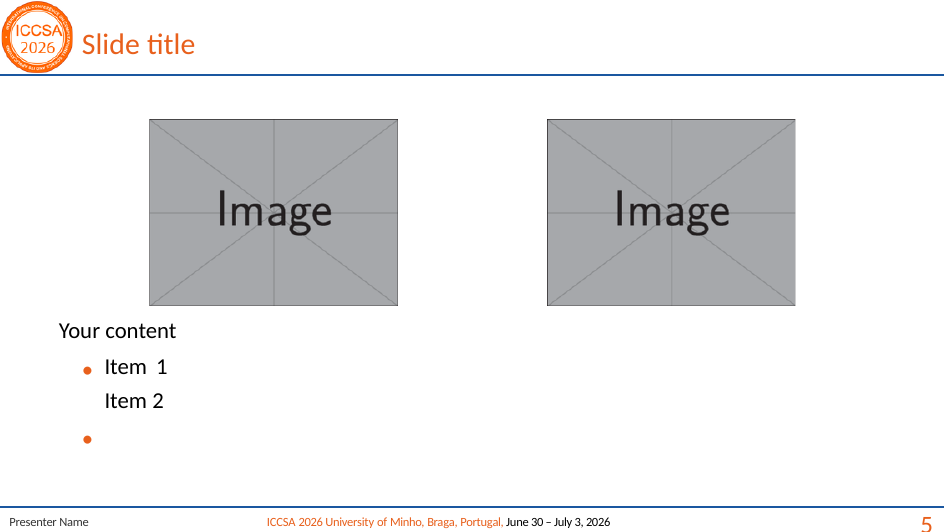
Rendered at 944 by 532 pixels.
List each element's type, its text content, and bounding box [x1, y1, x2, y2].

text_box • • [81, 347, 94, 419]
text_box [149, 119, 398, 306]
text_box [0, 498, 944, 516]
text_box ICCSA 2026 University of Minho, Braga, Portugal, June 30 – July 3, 2026 [266, 511, 687, 528]
text_box [547, 119, 796, 306]
text_box Presenter Name [9, 511, 235, 528]
text_box Slide title [81, 19, 216, 59]
text_box 5 [920, 503, 935, 532]
text_box [0, 1, 944, 84]
text_box Item 1 Item 2 [104, 344, 168, 413]
text_box Your content [59, 311, 185, 343]
